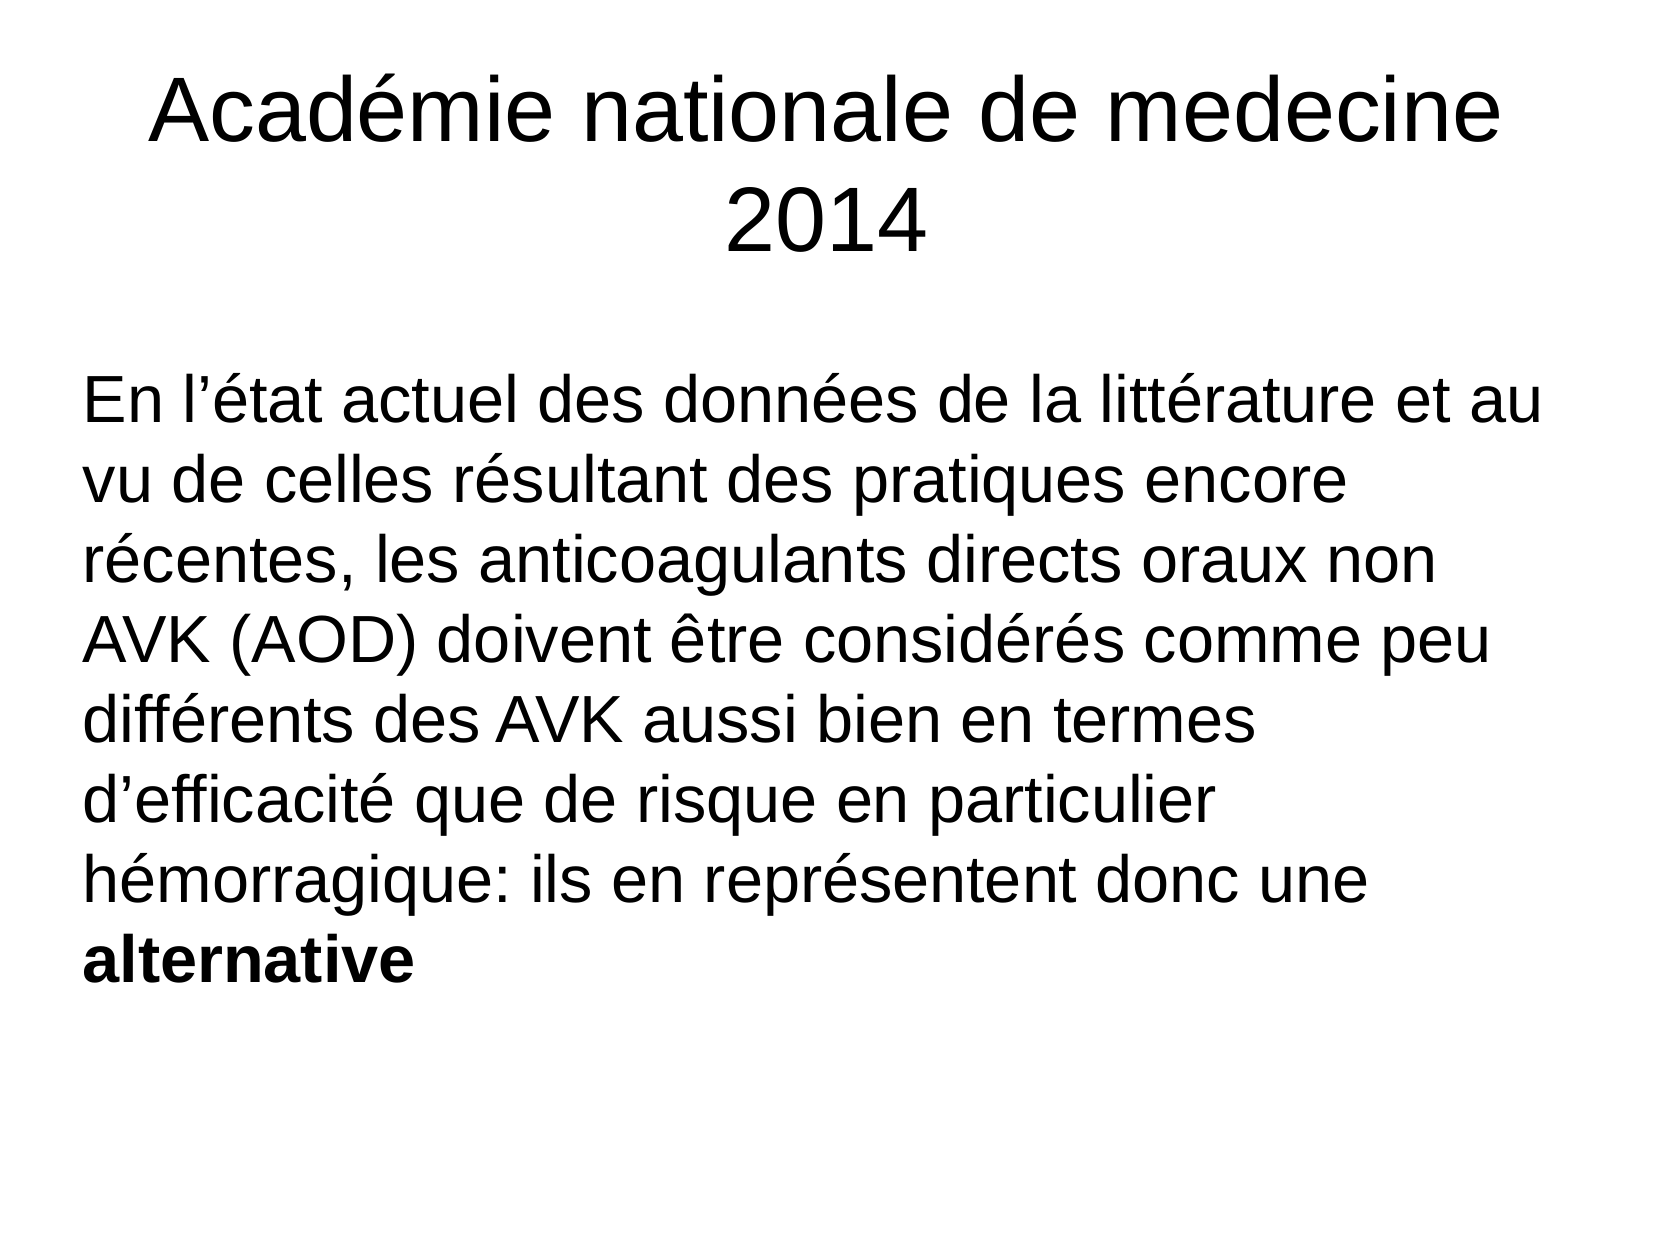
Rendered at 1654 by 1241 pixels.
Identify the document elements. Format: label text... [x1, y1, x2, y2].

title Académie nationale de medecine 2014 [82, 49, 1571, 257]
list En l’état actuel des données de la littérature et au vu de celles résultant des pratiques encore récentes, les anticoagulants directs oraux non AVK (AOD) doivent être considérés comme peu différents des AVK aussi bien en termes d’efficacité que de risque en particulier hémorragique: ils en représentent donc une alternative [82, 355, 1571, 1075]
